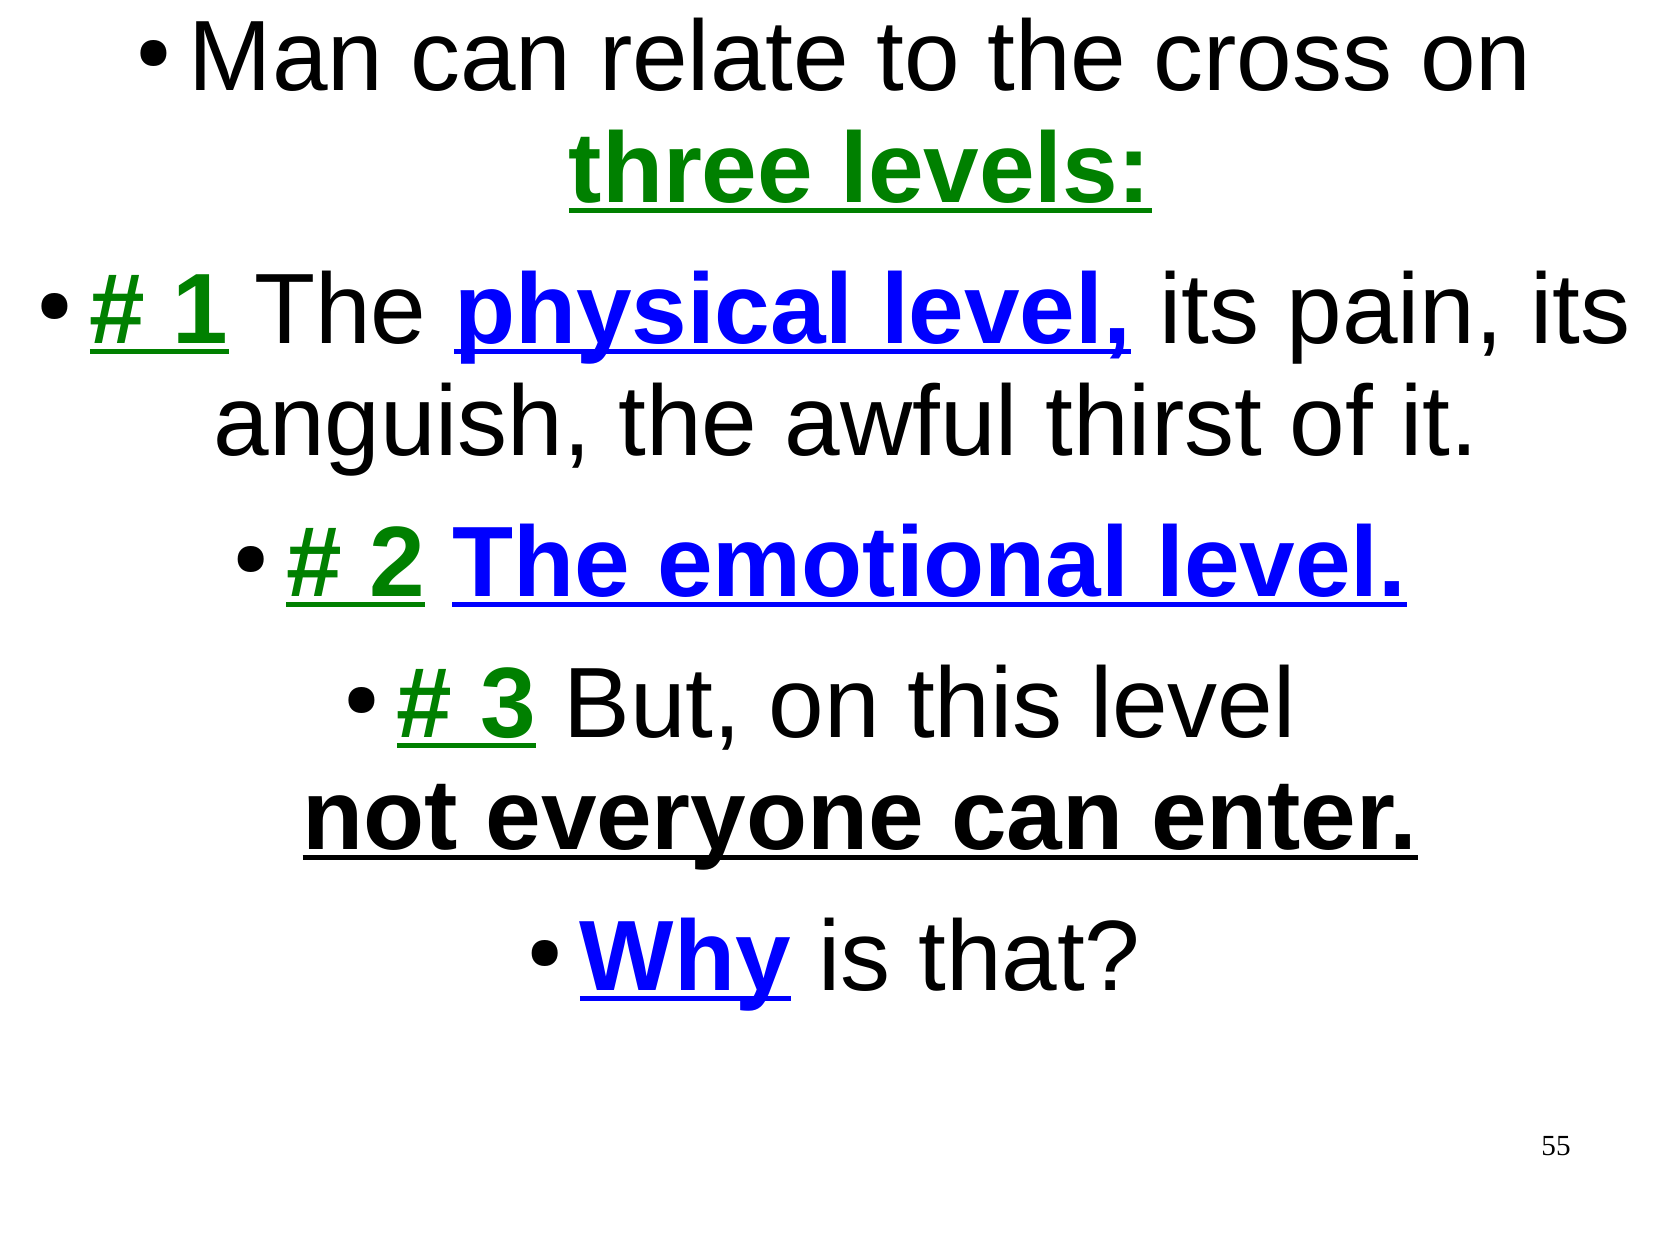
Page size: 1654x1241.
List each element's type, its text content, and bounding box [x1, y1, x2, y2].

list Man can relate to the cross on three levels: # 1 The physical level, its pain, its anguish, the awful thirst of it. # 2 The emotional level. # 3 But, on this level not everyone can enter. Why is that? [0, 0, 1651, 1238]
